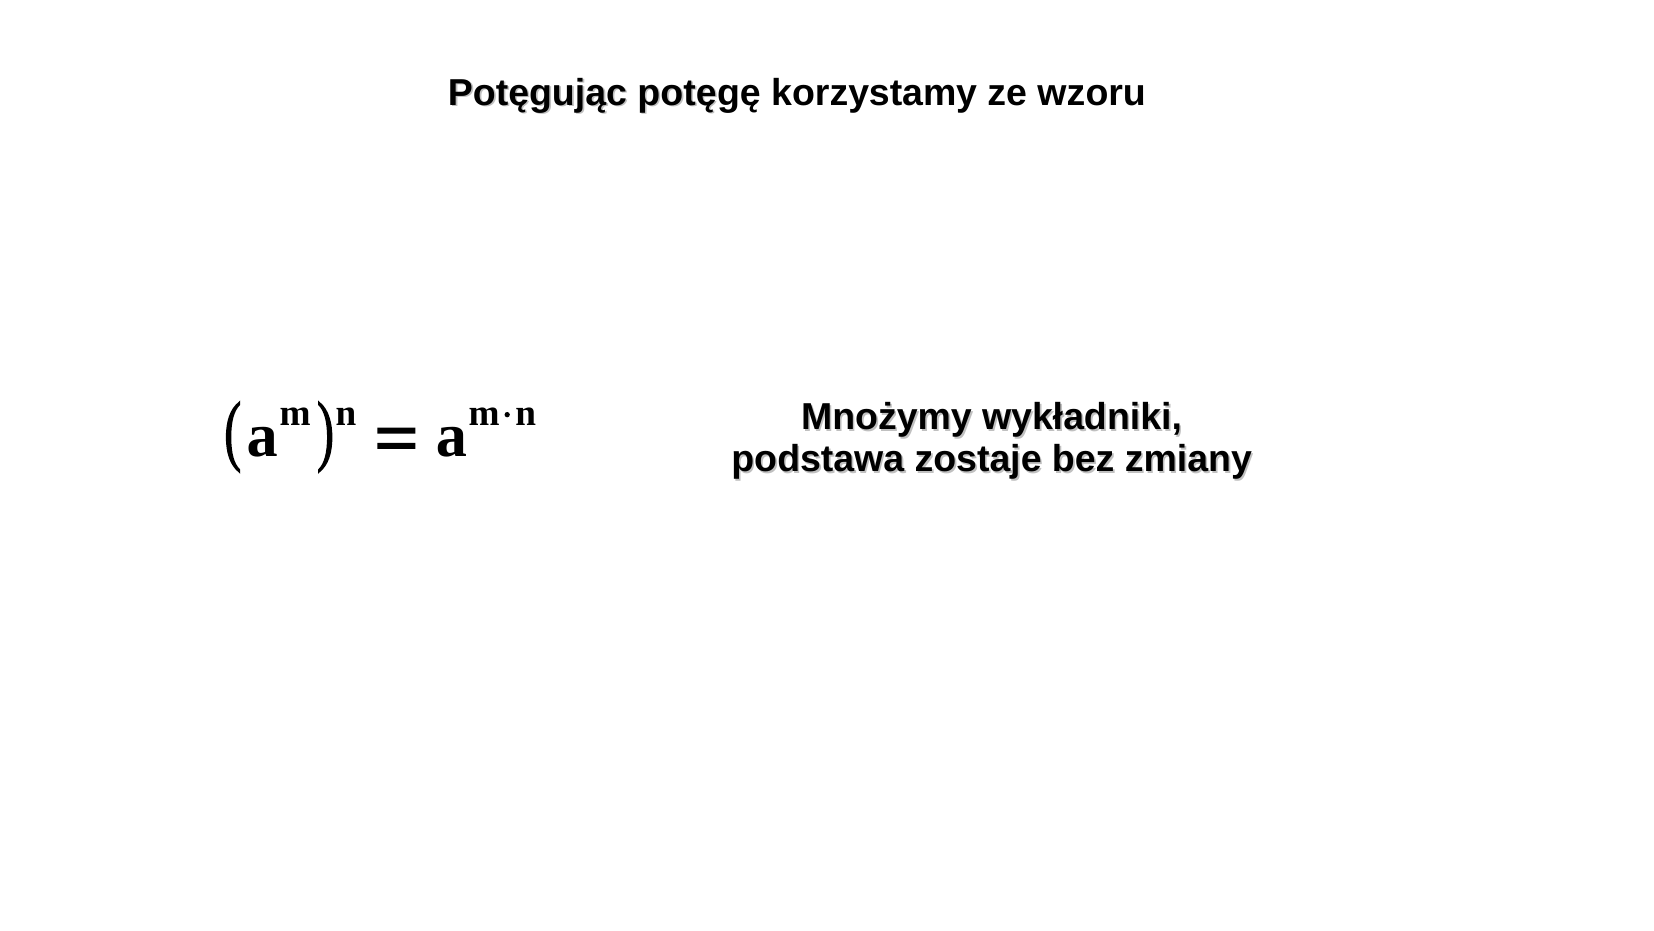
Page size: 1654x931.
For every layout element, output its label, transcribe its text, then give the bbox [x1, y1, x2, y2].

text_box Mnożymy wykładniki, podstawa zostaje bez zmiany [716, 388, 1268, 488]
text_box Potęgując potęgę korzystamy ze wzoru [433, 63, 1161, 121]
chart [215, 392, 543, 475]
